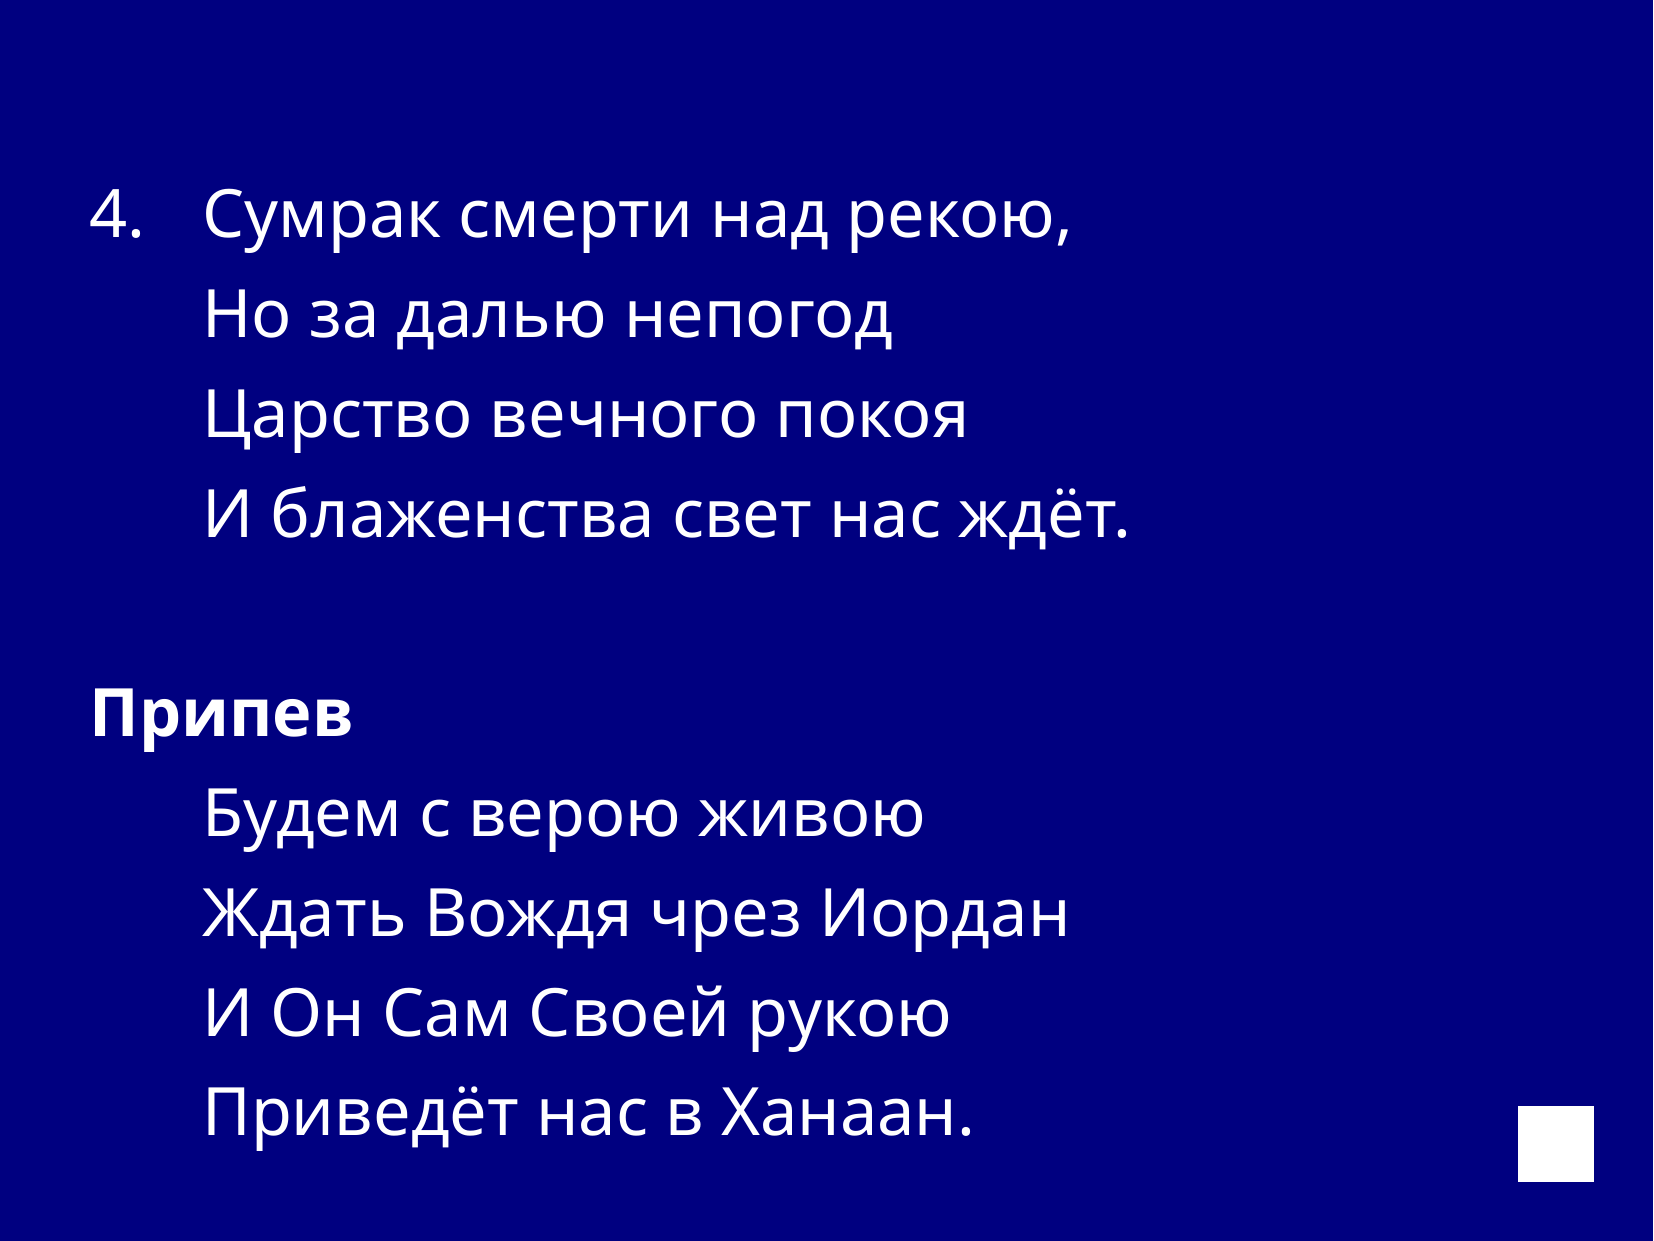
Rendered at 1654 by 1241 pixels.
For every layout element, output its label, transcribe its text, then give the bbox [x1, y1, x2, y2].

text_box 4. Сумрак смерти над рекою, Но за далью непогод Царство вечного покоя И блаженства свет нас ждёт. Припев Будем с верою живою Ждать Вождя чрез Иордан И Он Сам Своей рукою Приведёт нас в Ханаан. [75, 150, 1576, 1163]
text_box [1518, 1106, 1594, 1182]
